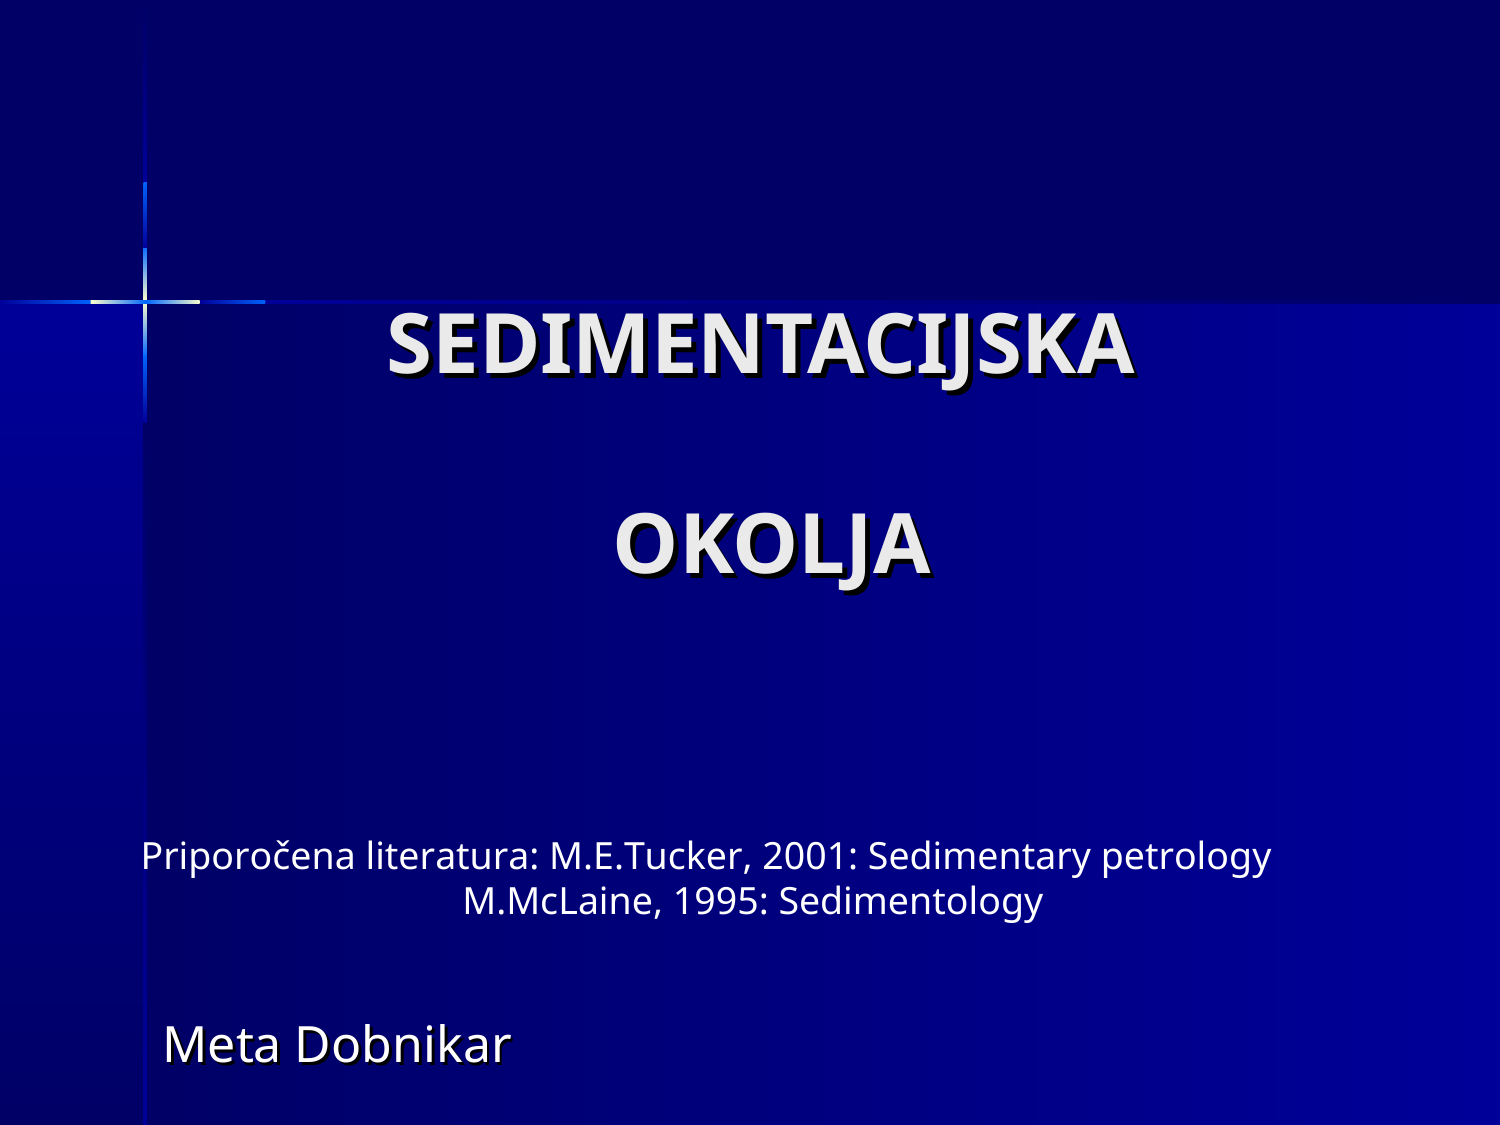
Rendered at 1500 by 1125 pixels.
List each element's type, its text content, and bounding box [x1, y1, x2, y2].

subtitle Meta Dobnikar [147, 1011, 1198, 1103]
title SEDIMENTACIJSKA OKOLJA [171, 267, 1373, 598]
text_box Priporočena literatura: M.E.Tucker, 2001: Sedimentary petrology M.McLaine, 1995: Sedimentology [125, 824, 1288, 931]
